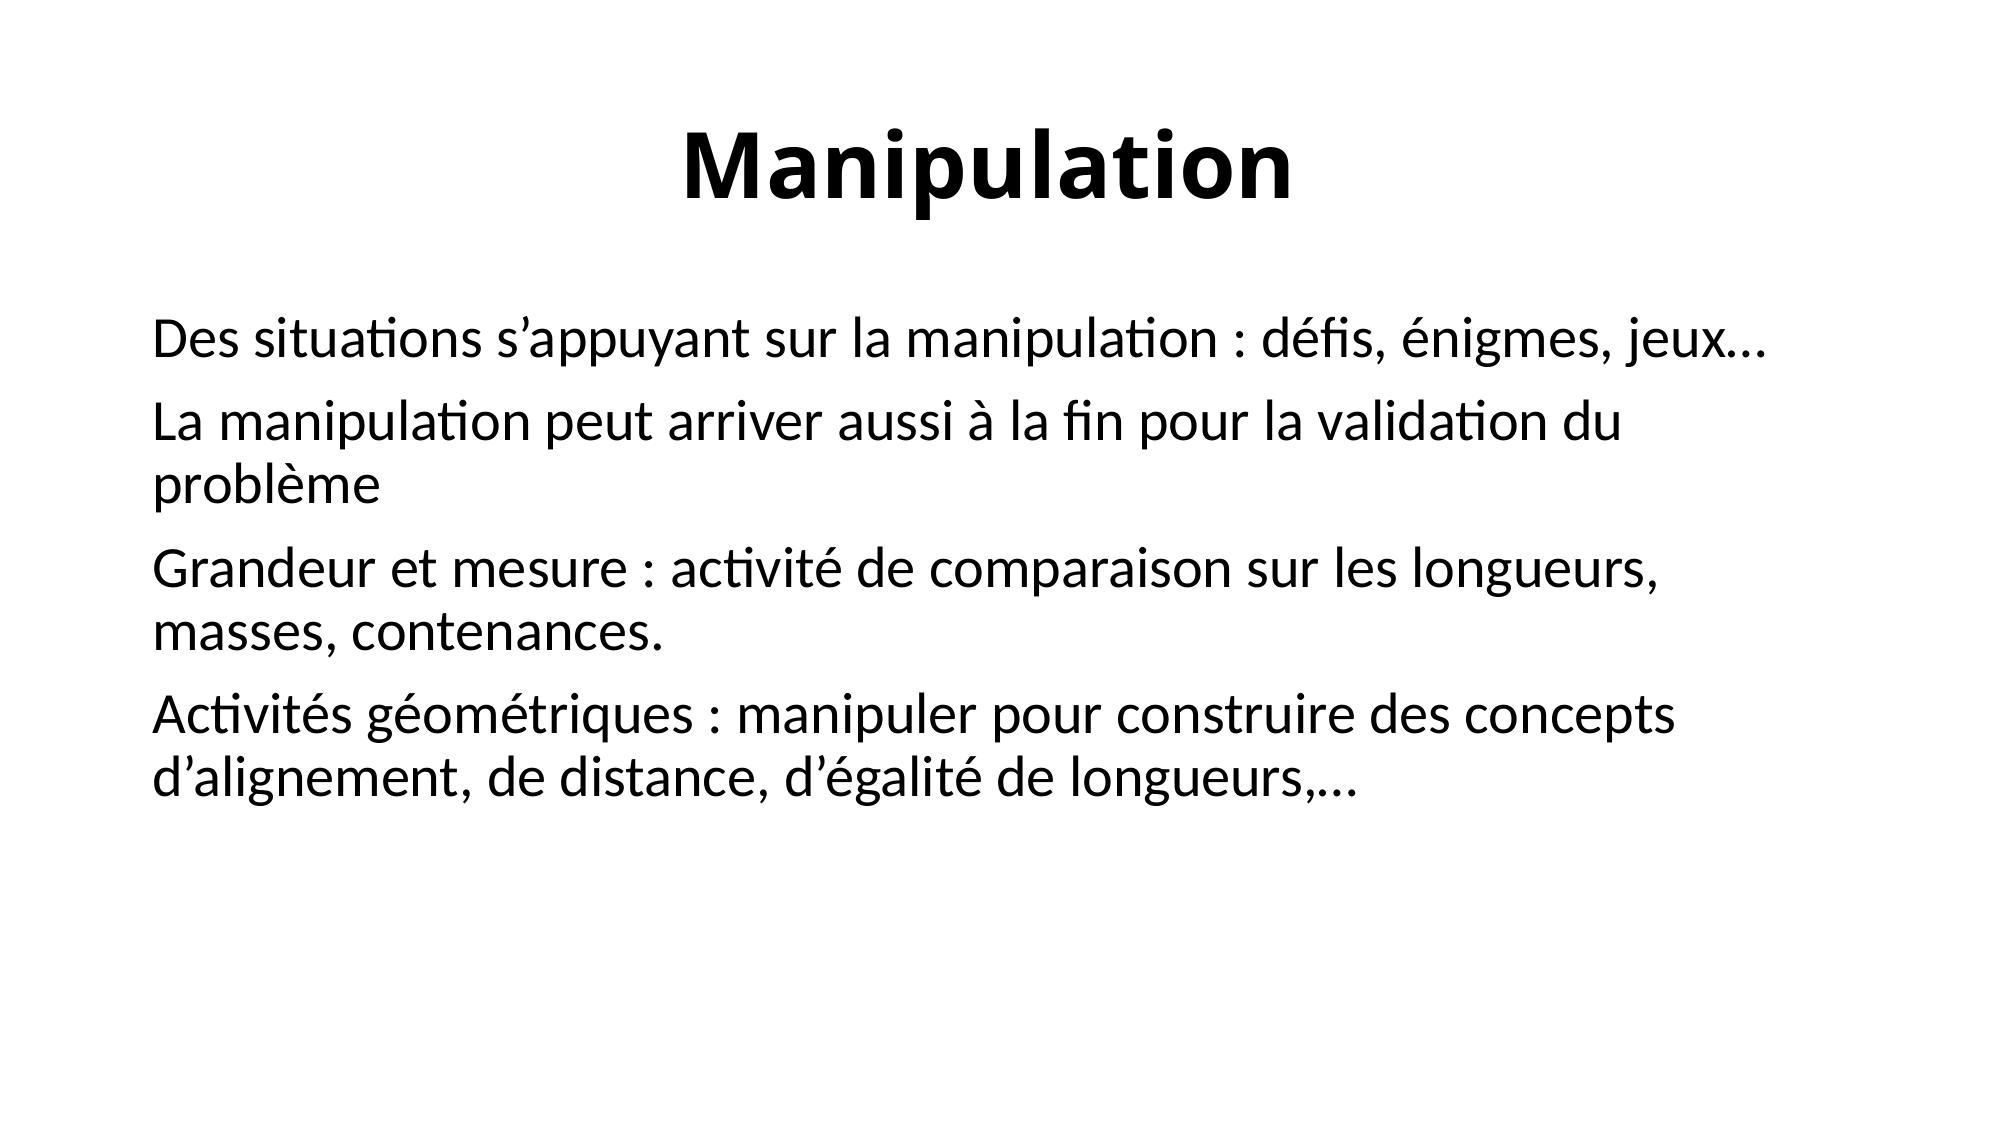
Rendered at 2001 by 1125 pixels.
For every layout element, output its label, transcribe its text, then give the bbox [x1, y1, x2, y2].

title Manipulation [137, 59, 1863, 278]
list Des situations s’appuyant sur la manipulation : défis, énigmes, jeux… La manipulation peut arriver aussi à la fin pour la validation du problème Grandeur et mesure : activité de comparaison sur les longueurs, masses, contenances. Activités géométriques : manipuler pour construire des concepts d’alignement, de distance, d’égalité de longueurs,… [137, 299, 1863, 1014]
